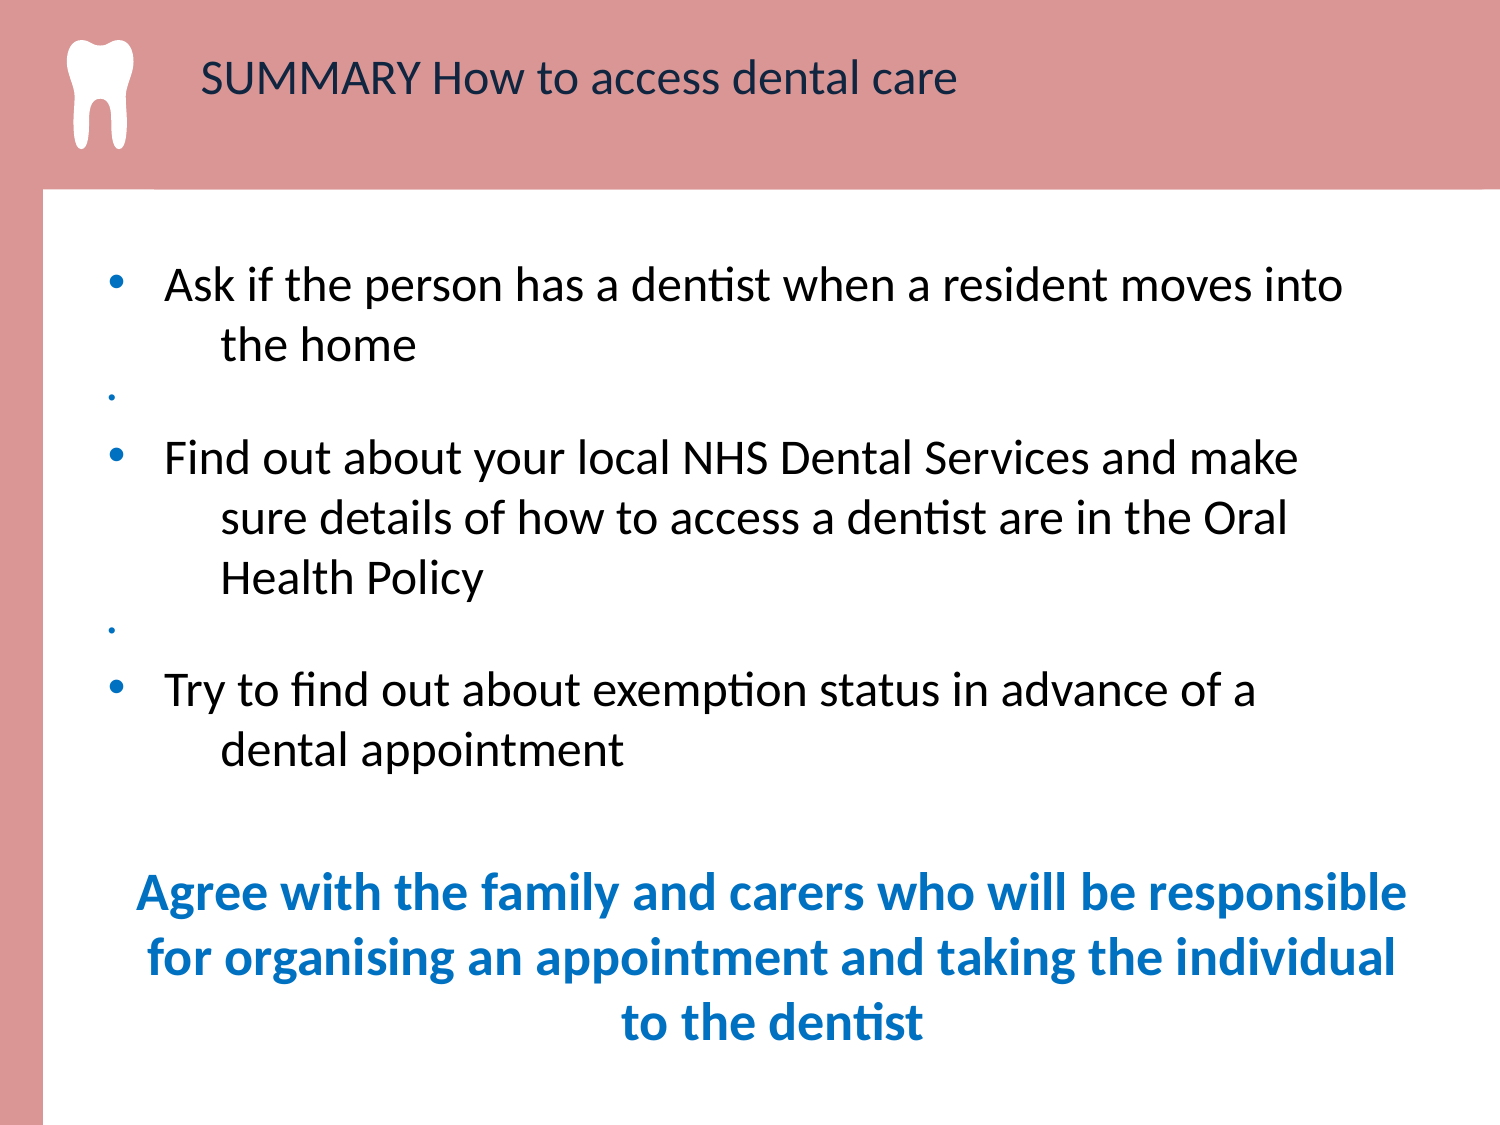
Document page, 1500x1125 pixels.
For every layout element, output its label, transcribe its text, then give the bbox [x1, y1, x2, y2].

text_box [0, 0, 1500, 1125]
text_box SUMMARY How to access dental care [186, 44, 974, 113]
text_box Agree with the family and carers who will be responsible for organising an appointment and taking the individual to the dentist [106, 849, 1441, 1059]
text_box Ask if the person has a dentist when a resident moves into the home Find out about your local NHS Dental Services and make sure details of how to access a dentist are in the Oral Health Policy Try to find out about exemption status in advance of a dental appointment [92, 244, 1408, 828]
